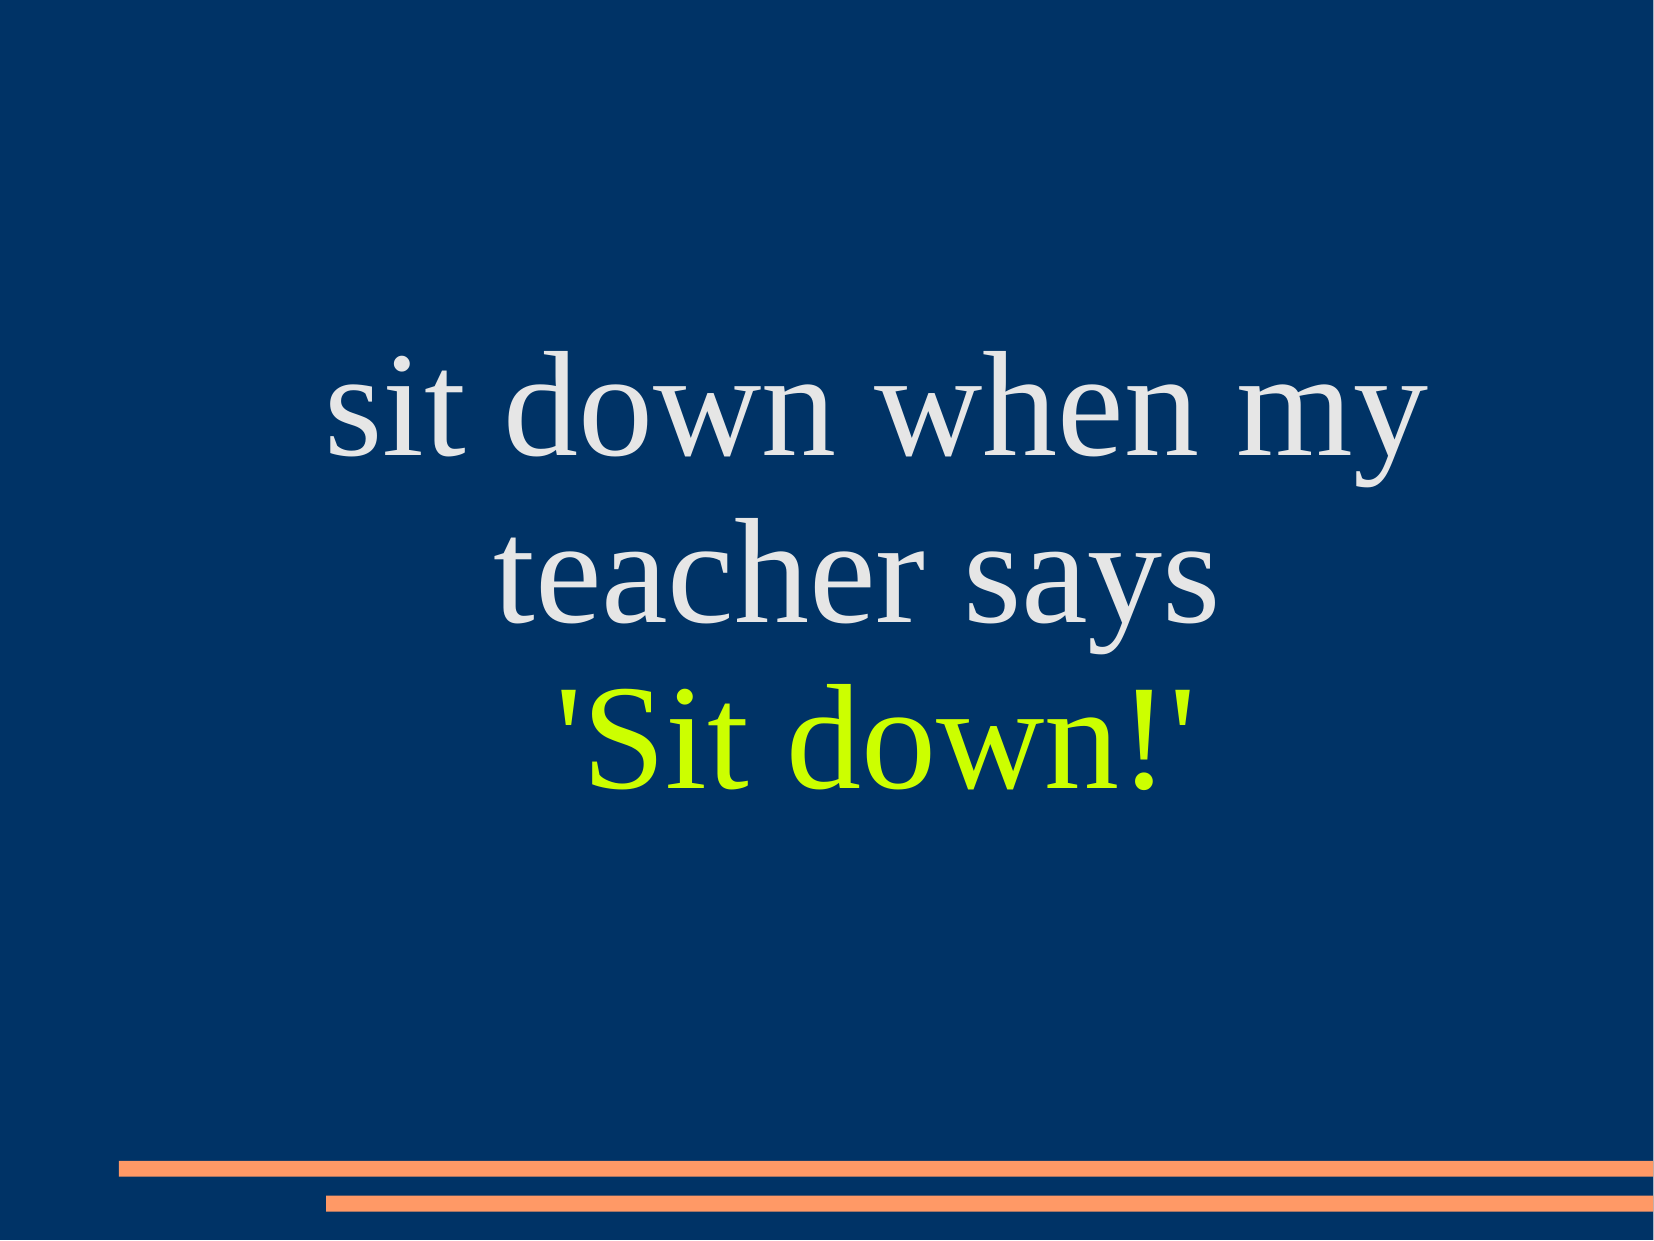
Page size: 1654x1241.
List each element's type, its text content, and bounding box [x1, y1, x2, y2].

list sit down when my teacher says 'Sit down!' [121, 322, 1561, 1132]
